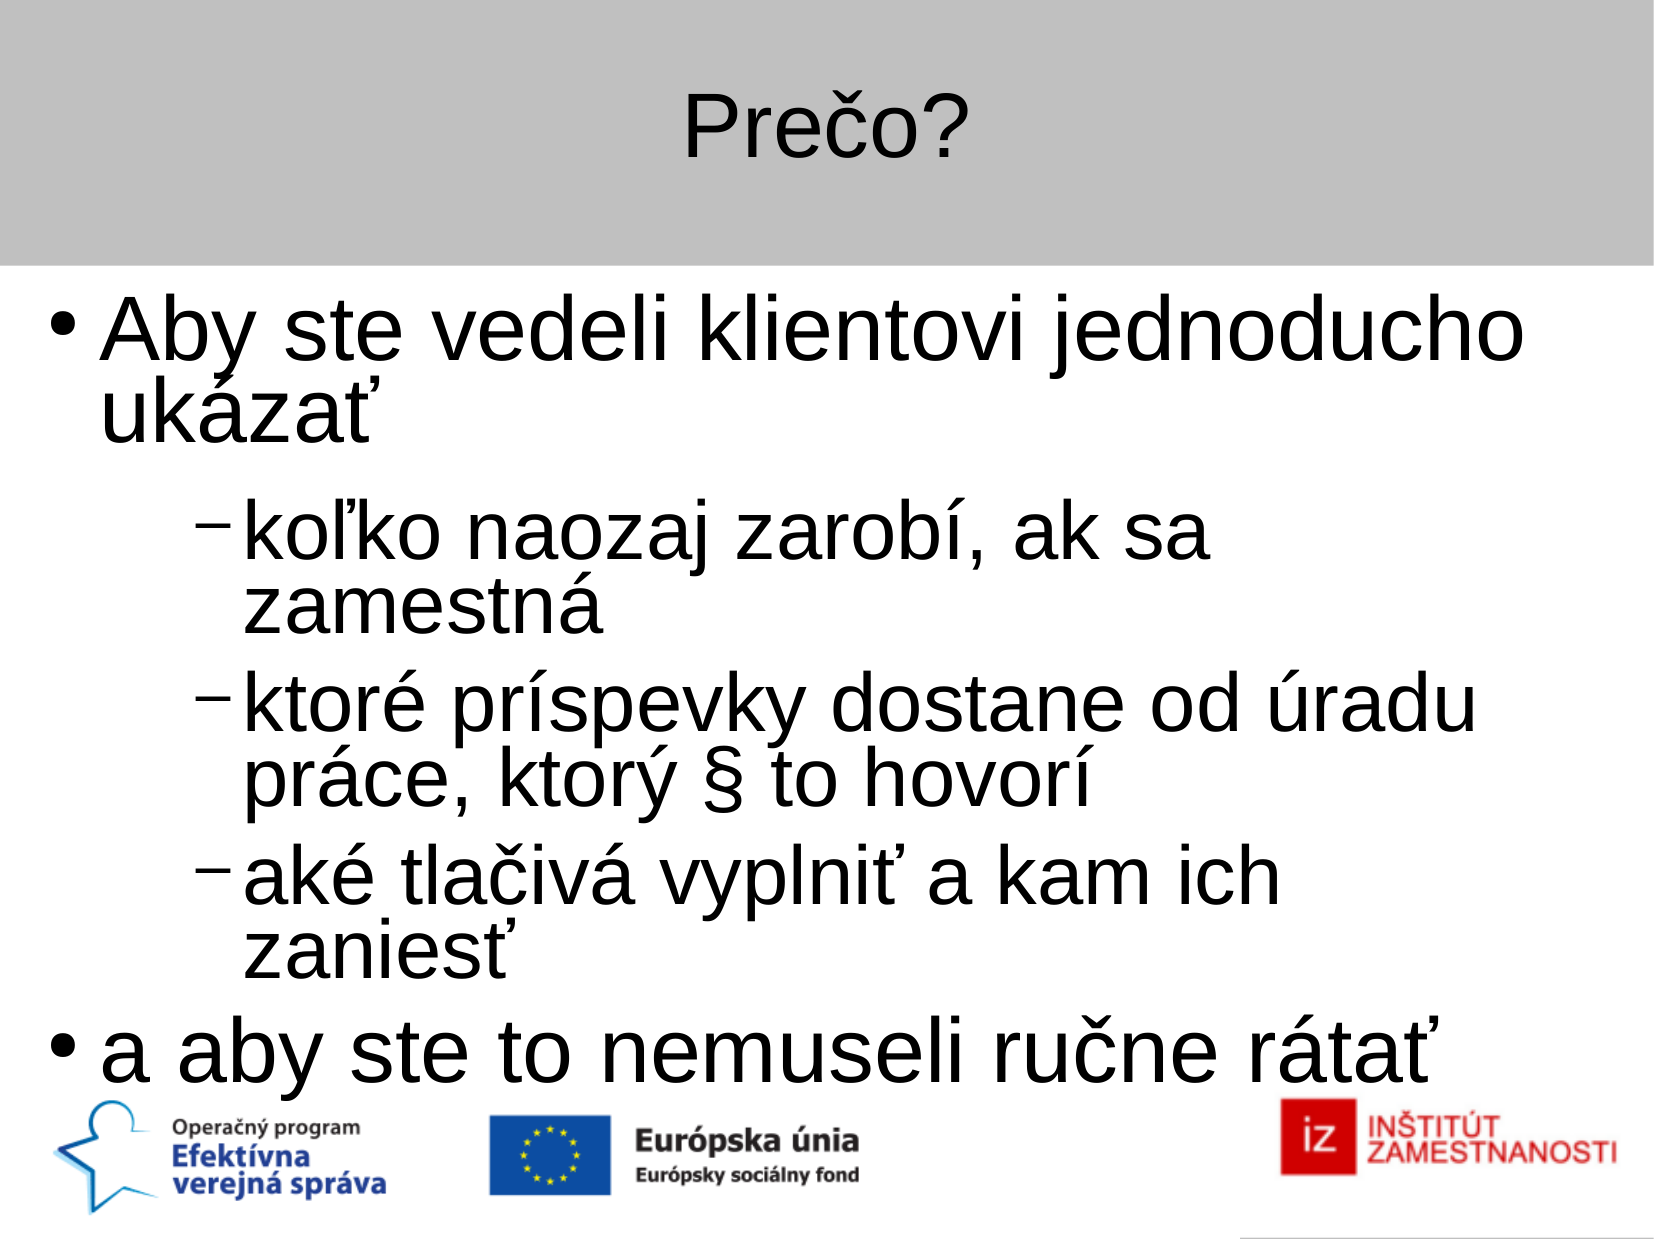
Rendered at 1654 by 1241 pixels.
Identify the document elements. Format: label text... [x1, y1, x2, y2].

picture [29, 1100, 886, 1241]
picture [1240, 1033, 1654, 1241]
list Aby ste vedeli klientovi jednoducho ukázať koľko naozaj zarobí, ak sa zamestná ktoré príspevky dostane od úradu práce, ktorý § to hovorí aké tlačivá vyplniť a kam ich zaniesť a aby ste to nemuseli ručne rátať [29, 295, 1533, 1100]
title Prečo? [88, 29, 1565, 237]
